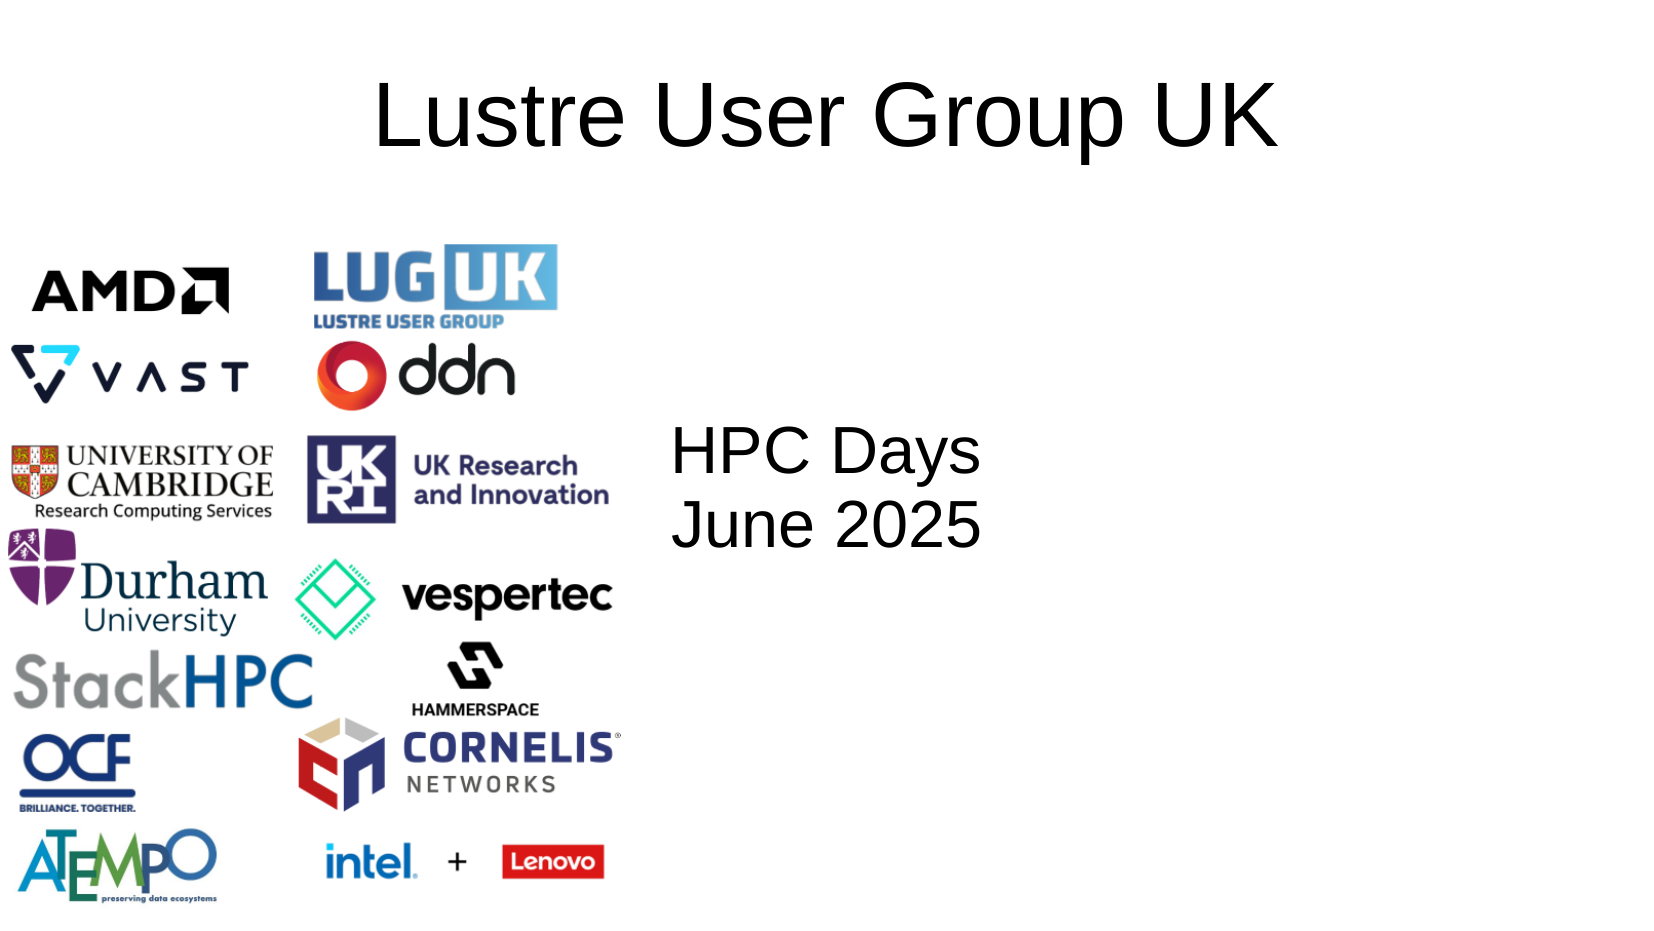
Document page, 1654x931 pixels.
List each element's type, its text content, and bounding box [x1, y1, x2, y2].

subtitle HPC Days June 2025 [82, 217, 1571, 758]
title Lustre User Group UK [82, 37, 1571, 193]
picture [0, 233, 621, 931]
